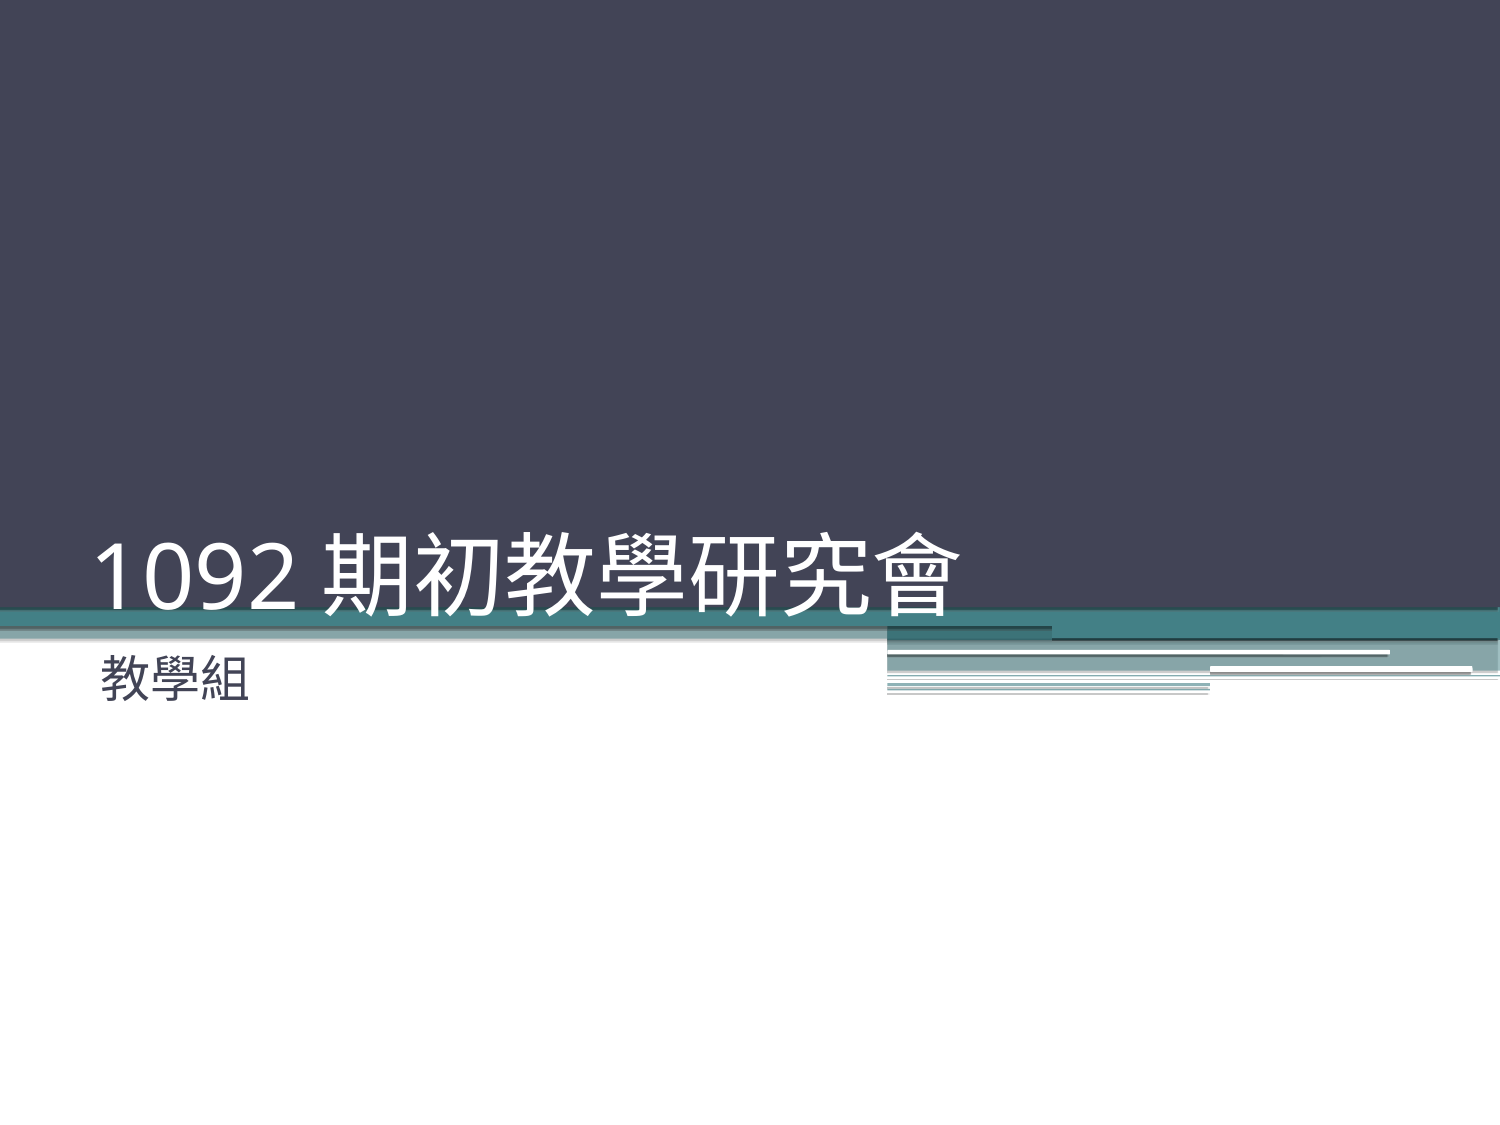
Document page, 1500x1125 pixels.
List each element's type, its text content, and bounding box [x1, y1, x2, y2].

subtitle 教學組 [75, 639, 888, 928]
title 1092期初教學研究會 [75, 394, 1463, 636]
